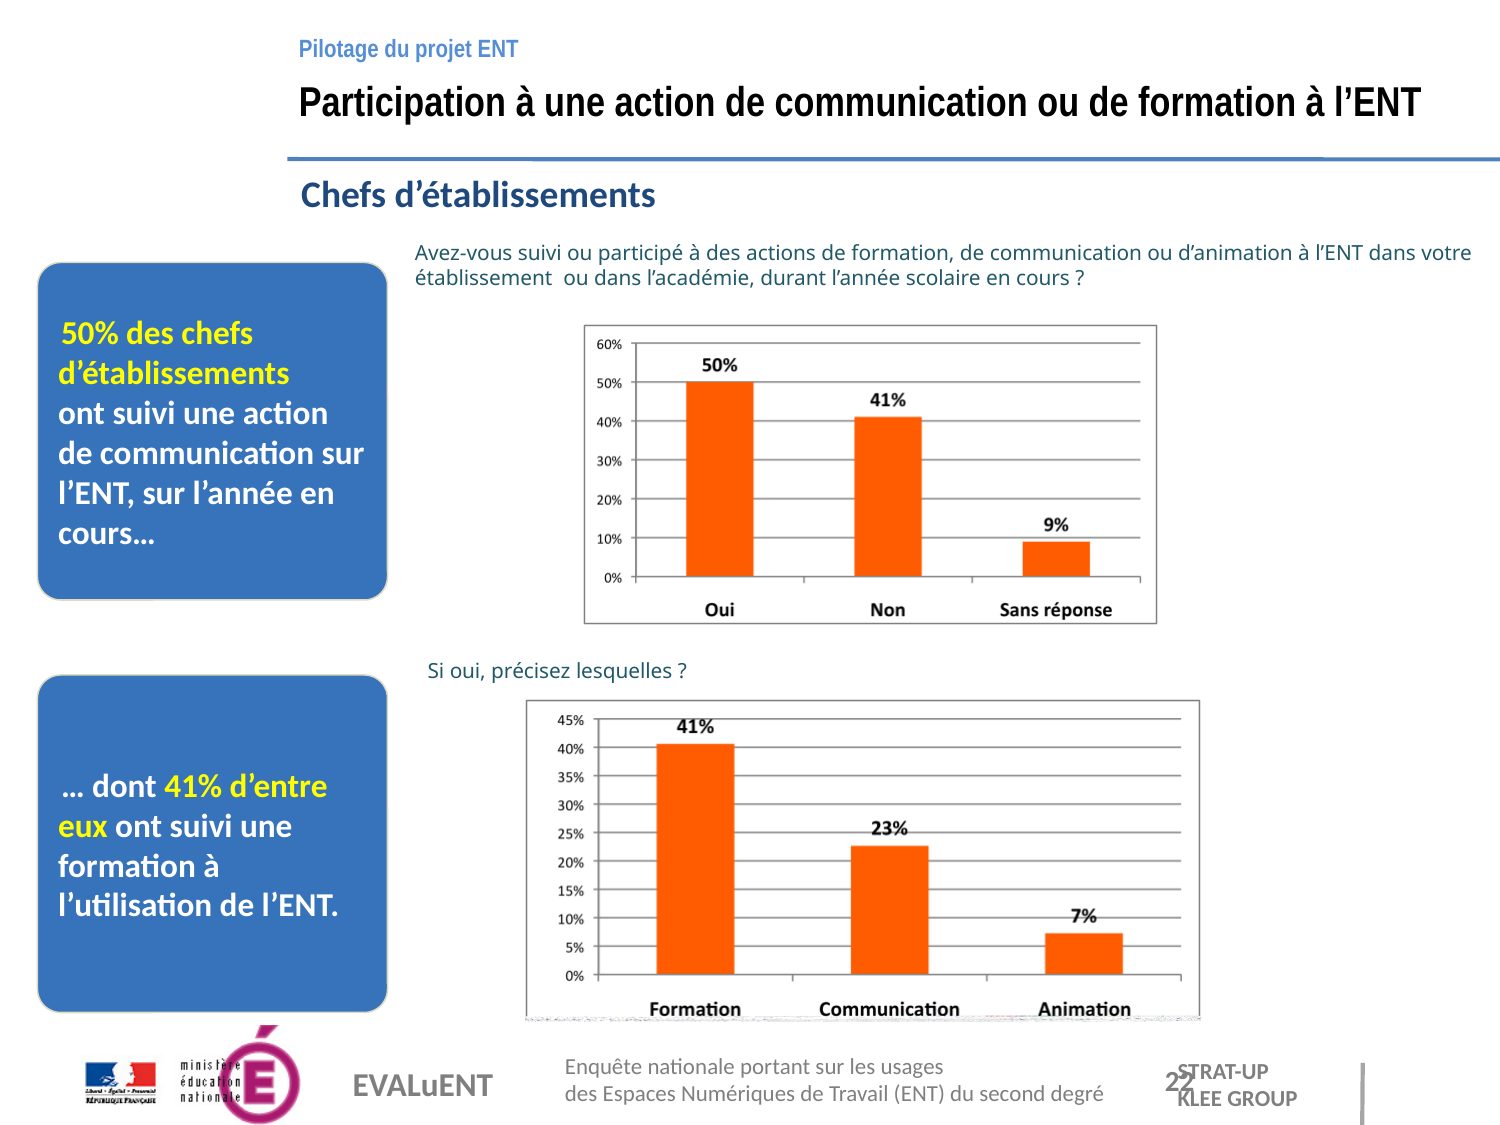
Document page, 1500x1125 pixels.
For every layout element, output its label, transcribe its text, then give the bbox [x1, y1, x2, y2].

text_box 50% des chefs d’établissements ont suivi une action de communication sur l’ENT, sur l’année en cours… [37, 262, 388, 601]
picture [583, 324, 1158, 625]
text_box Avez-vous suivi ou participé à des actions de formation, de communication ou d’animation à l’ENT dans votre établissement ou dans l’académie, durant l’année scolaire en cours ? [399, 231, 1488, 300]
text_box Chefs d’établissements [286, 162, 676, 224]
picture [525, 699, 1201, 1025]
text_box [1074, 1050, 1426, 1110]
text_box Pilotage du projet ENT Participation à une action de communication ou de formation à l’ENT [284, 25, 1455, 100]
text_box … dont 41% d’entre eux ont suivi une formation à l’utilisation de l’ENT. [37, 674, 388, 1013]
text_box Si oui, précisez lesquelles ? [412, 650, 1500, 692]
